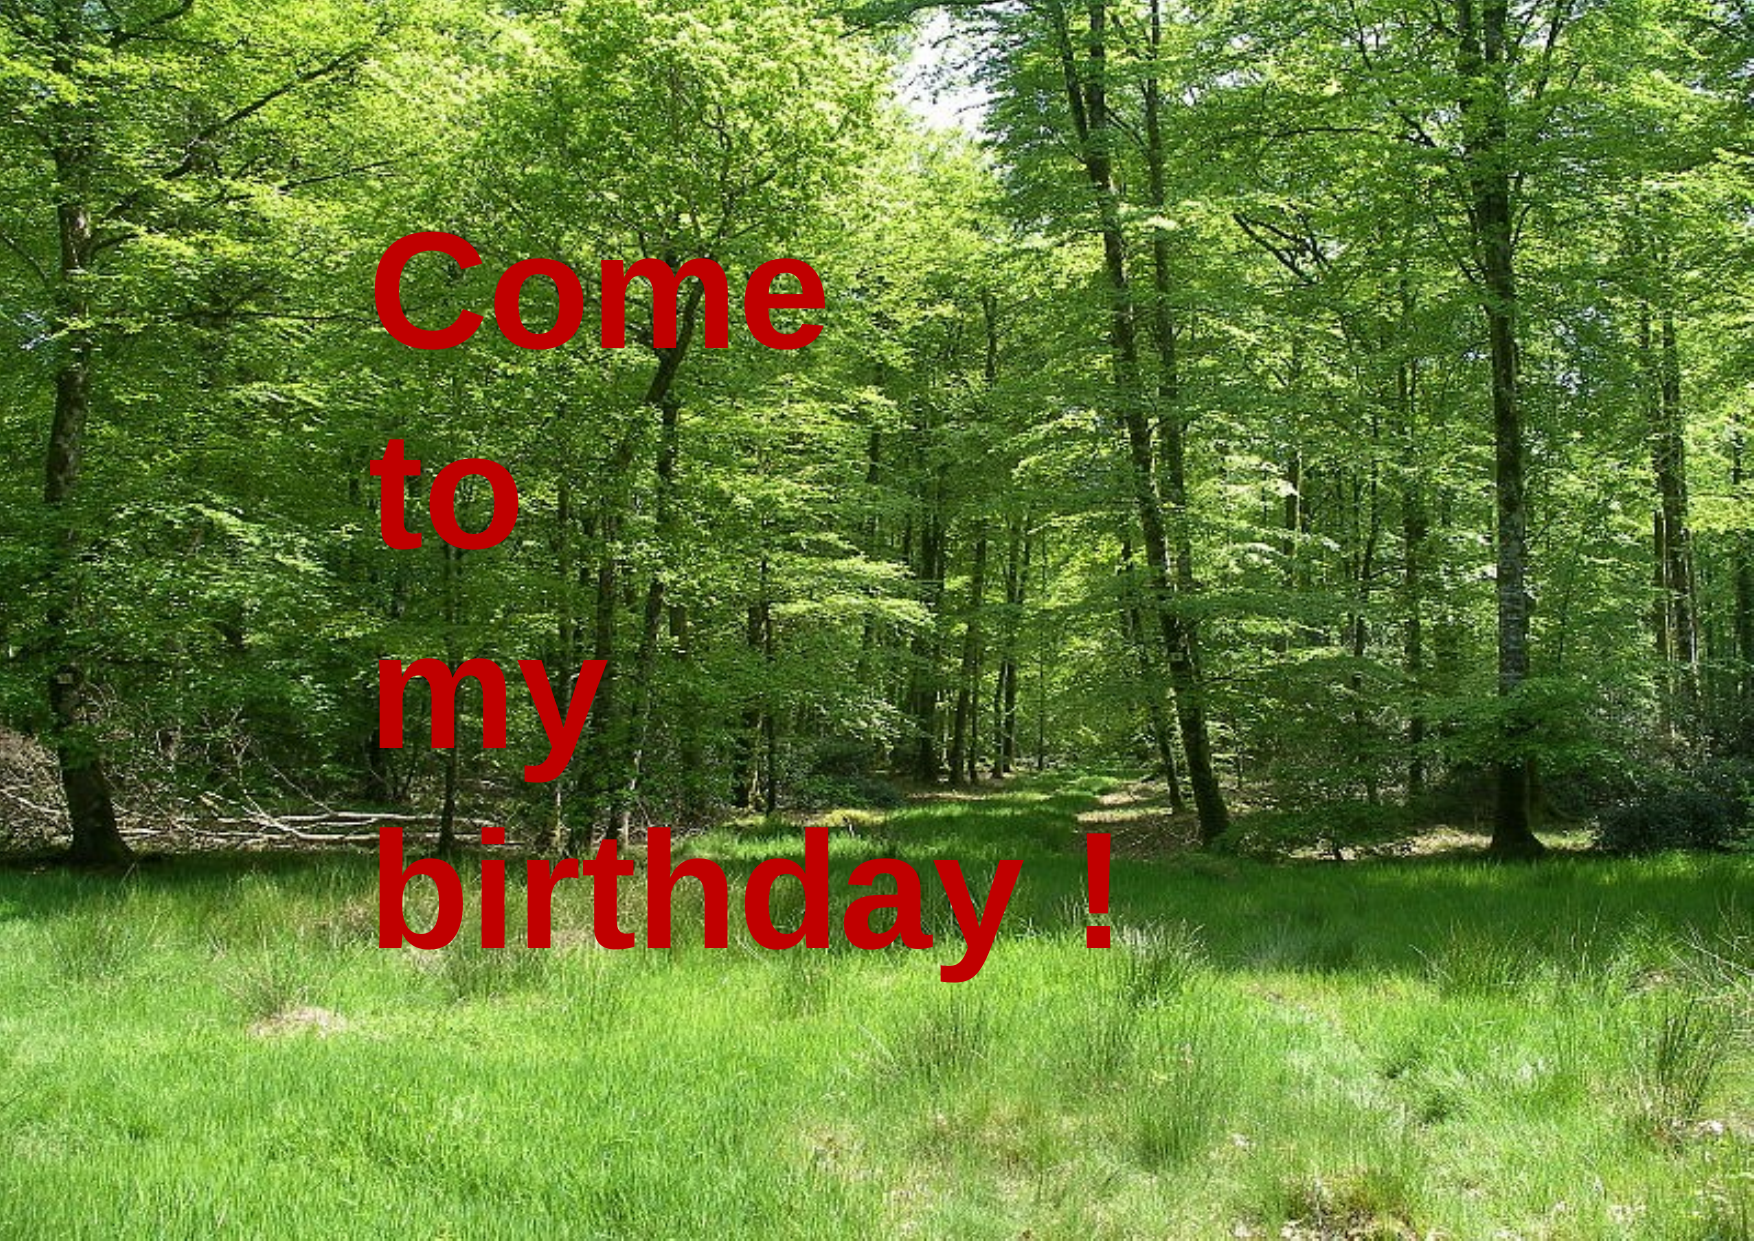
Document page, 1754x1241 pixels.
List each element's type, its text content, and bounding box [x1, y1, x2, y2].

picture [0, 0, 1754, 1241]
text_box Come to my birthday ! [362, 176, 1544, 1080]
